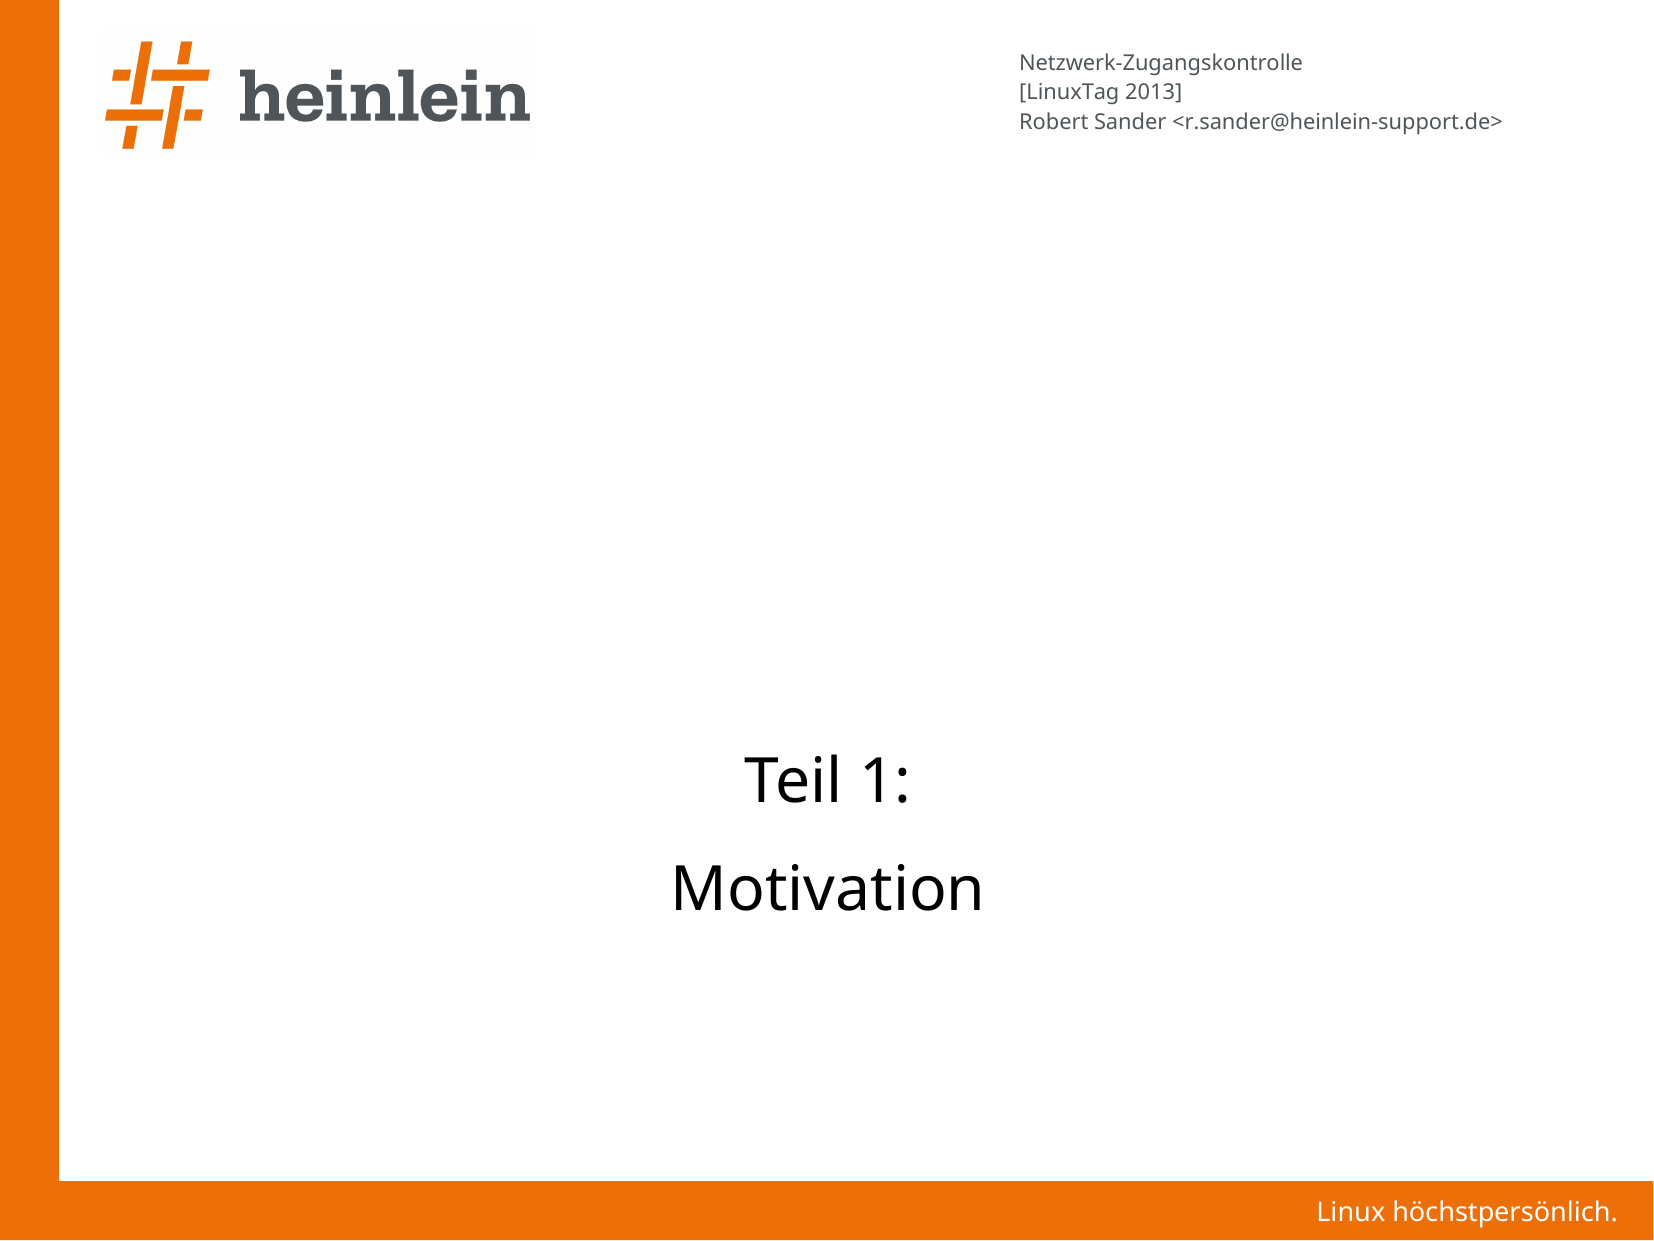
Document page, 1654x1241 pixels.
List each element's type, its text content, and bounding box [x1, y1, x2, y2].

picture [98, 27, 539, 158]
list Teil 1: Motivation [119, 472, 1538, 1192]
